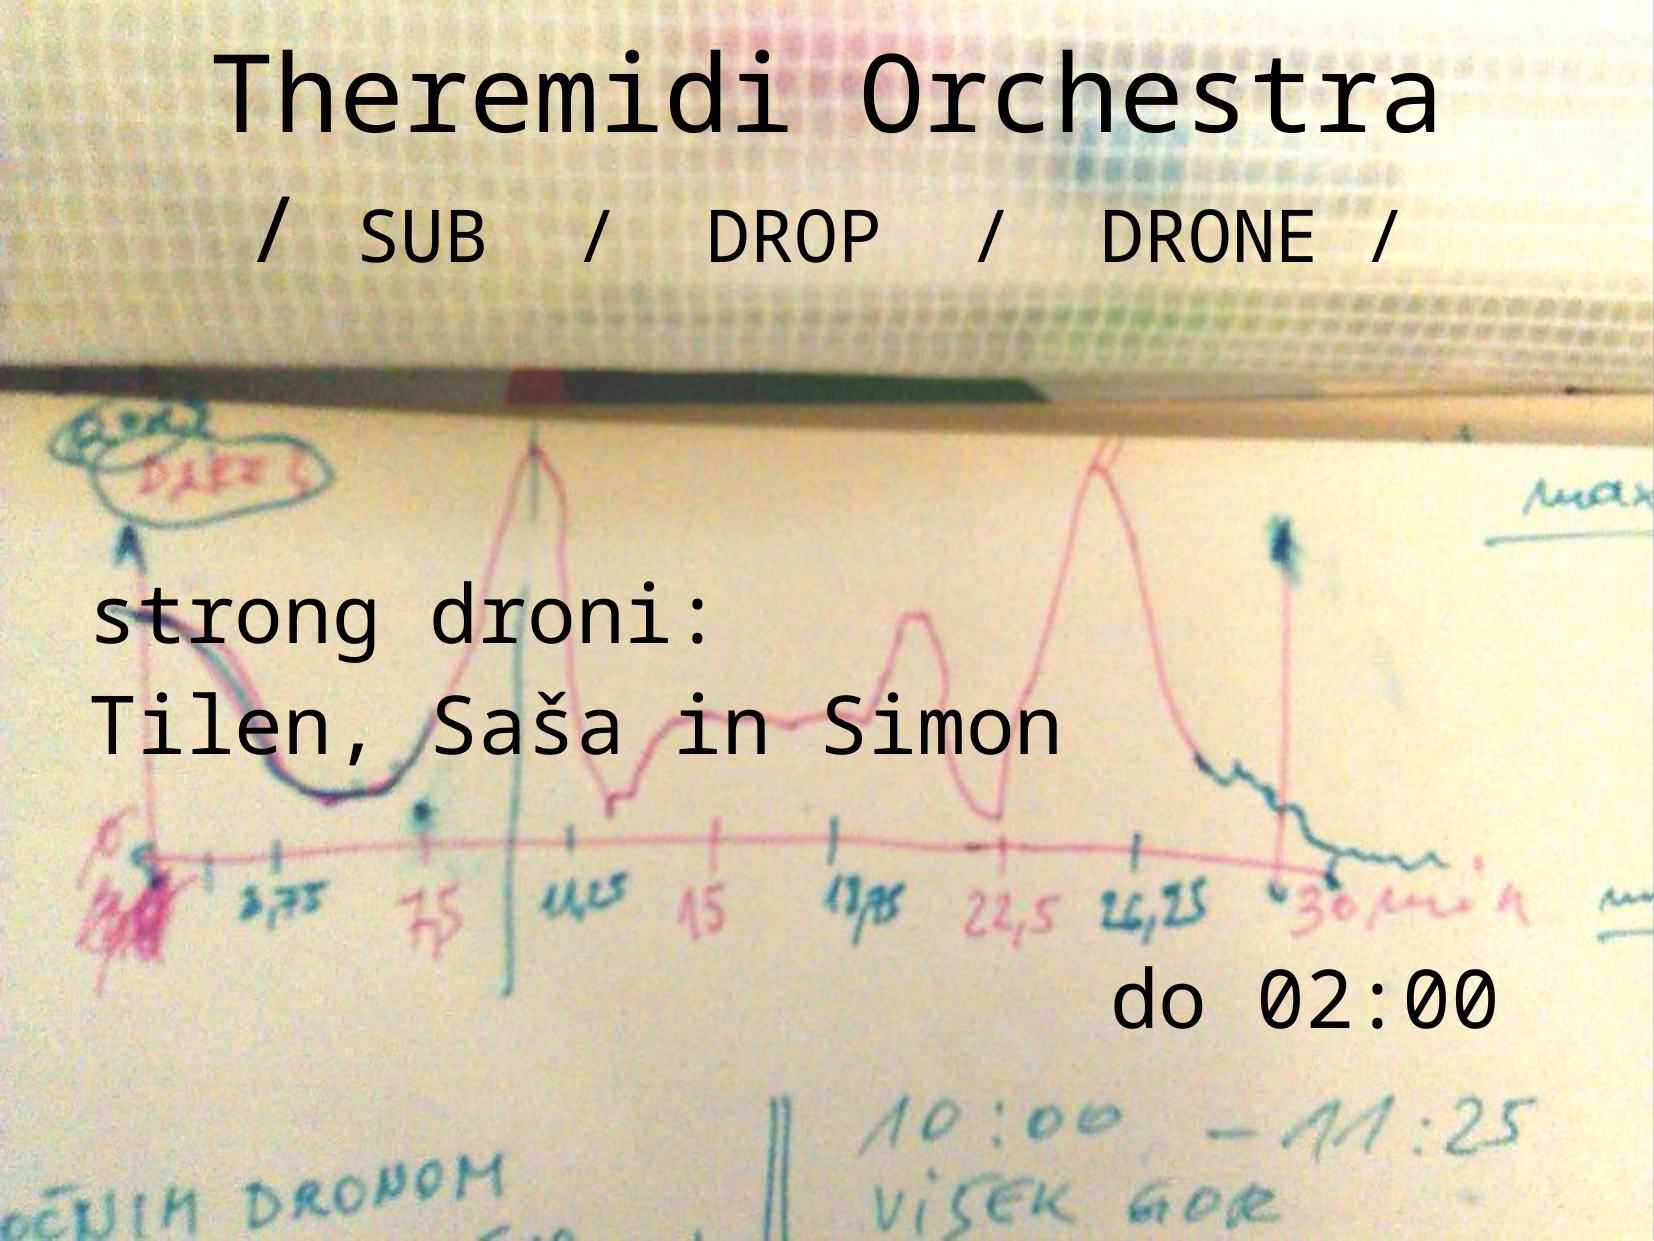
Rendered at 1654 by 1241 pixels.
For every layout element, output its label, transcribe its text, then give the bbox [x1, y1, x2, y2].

text_box do 02:00 [1110, 900, 1620, 1096]
text_box strong droni: Tilen, Saša in Simon [88, 272, 1566, 1063]
picture [0, 0, 1654, 1241]
title Theremidi Orchestra / SUB / DROP / DRONE / [82, 46, 1571, 260]
